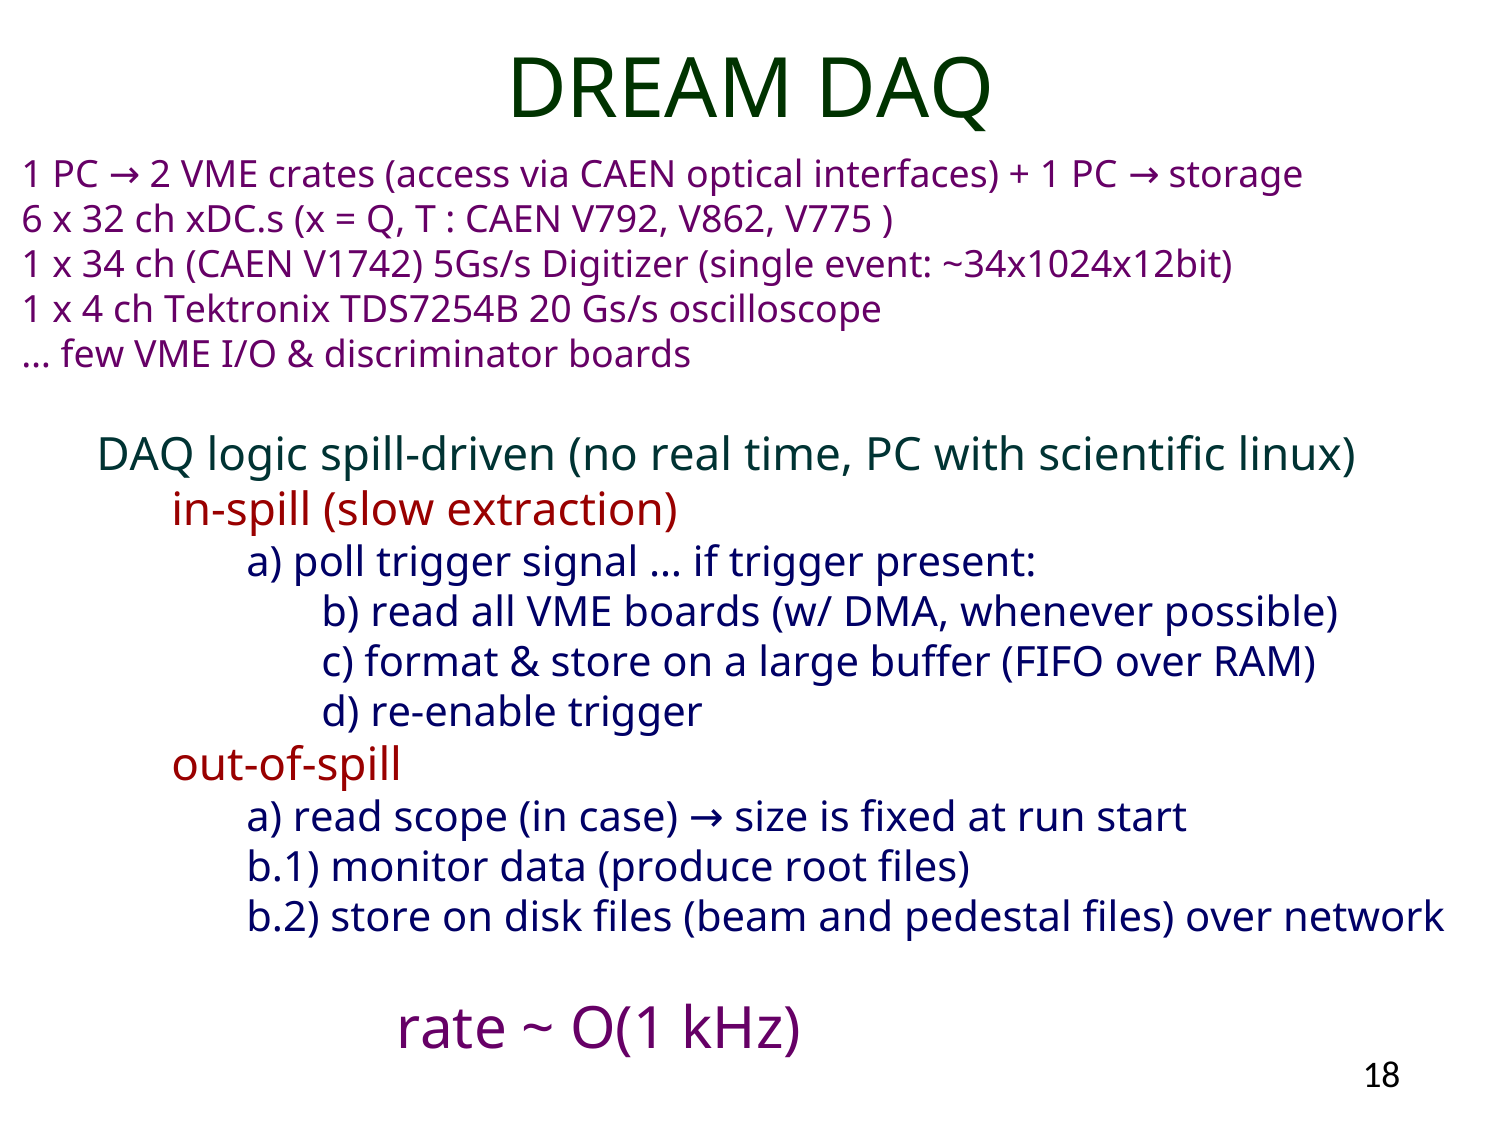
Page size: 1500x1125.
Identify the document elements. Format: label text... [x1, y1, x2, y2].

title 1 PC → 2 VME crates (access via CAEN optical interfaces) + 1 PC → storage 6 x 32 ch xDC.s (x = Q, T : CAEN V792, V862, V775 ) 1 x 34 ch (CAEN V1742) 5Gs/s Digitizer (single event: ~34x1024x12bit) 1 x 4 ch Tektronix TDS7254B 20 Gs/s oscilloscope … few VME I/O & discriminator boards DAQ logic spill-driven (no real time, PC with scientific linux) in-spill (slow extraction) a) poll trigger signal … if trigger present: b) read all VME boards (w/ DMA, whenever possible) c) format & store on a large buffer (FIFO over RAM) d) re-enable trigger out-of-spill a) read scope (in case) → size is fixed at run start b.1) monitor data (produce root files) b.2) store on disk files (beam and pedestal files) over network rate ~ O(1 kHz) [6, 141, 1495, 1068]
title DREAM DAQ [6, 0, 1495, 141]
